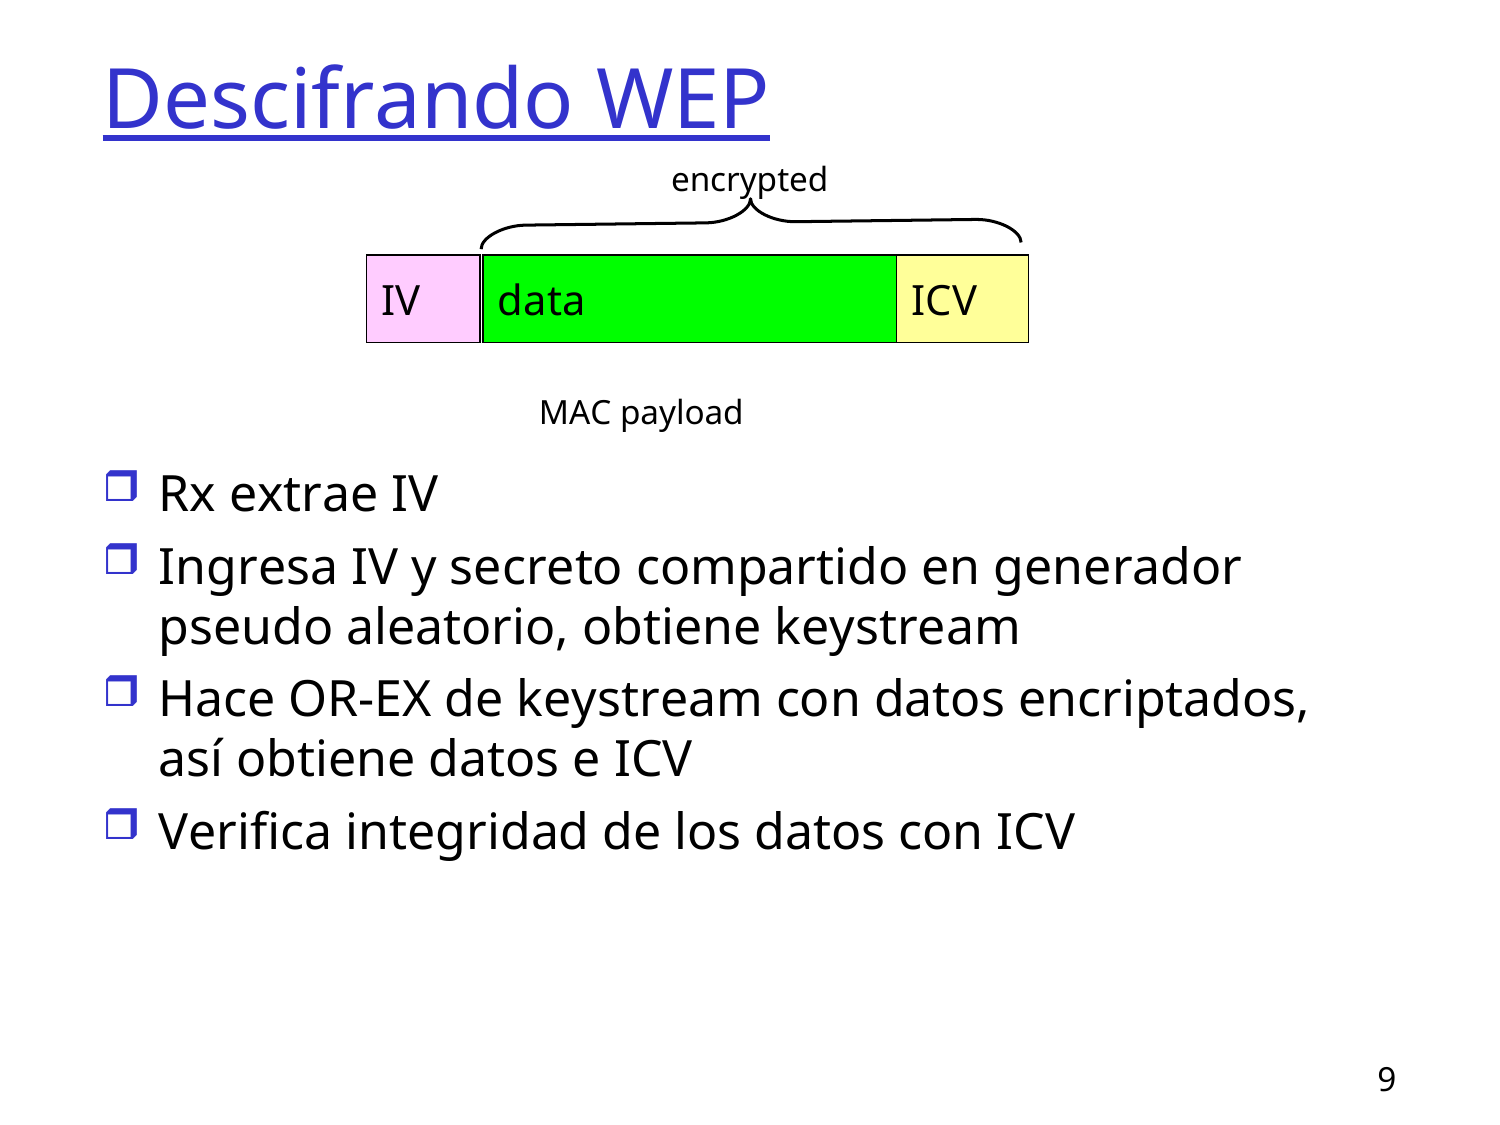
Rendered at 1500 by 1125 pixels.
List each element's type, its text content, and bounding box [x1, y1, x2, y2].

text_box data [483, 255, 896, 343]
text_box MAC payload [524, 383, 760, 439]
list Rx extrae IV Ingresa IV y secreto compartido en generador pseudo aleatorio, obtiene keystream Hace OR-EX de keystream con datos encriptados, así obtiene datos e ICV Verifica integridad de los datos con ICV [87, 454, 1363, 1026]
text_box IV [366, 255, 481, 343]
text_box ICV [896, 255, 1029, 343]
text_box encrypted [656, 150, 844, 206]
title Descifrando WEP [87, 1, 1363, 190]
